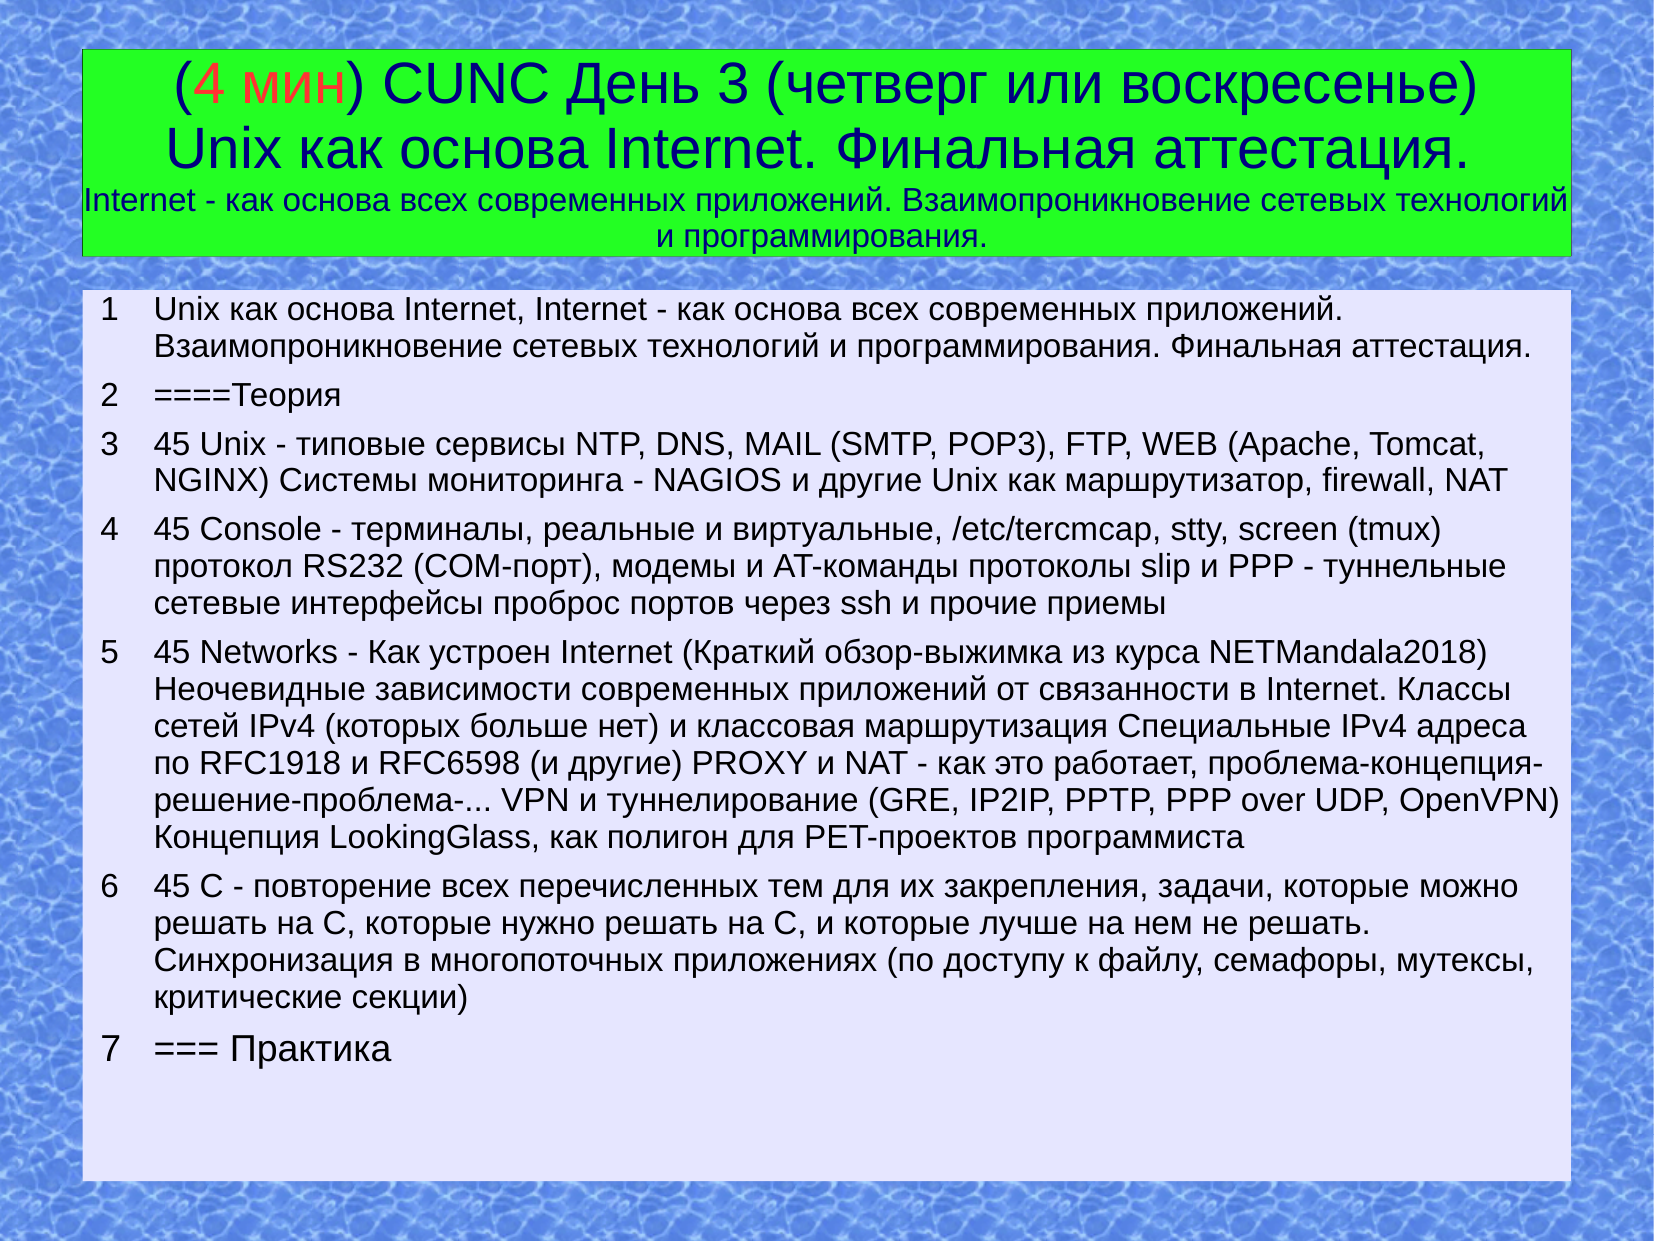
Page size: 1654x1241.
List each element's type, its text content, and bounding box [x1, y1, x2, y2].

picture [0, 0, 1654, 1241]
list Unix как основа Internet, Internet - как основа всех современных приложений. Взаимопроникновение сетевых технологий и программирования. Финальная аттестация. ====Теория 45 Unix - типовые сервисы NTP, DNS, MAIL (SMTP, POP3), FTP, WEB (Apache, Tomcat, NGINX) Системы мониторинга - NAGIOS и другие Unix как маршрутизатор, firewall, NAT 45 Console - терминалы, реальные и виртуальные, /etc/tercmcap, stty, screen (tmux) протокол RS232 (COM-порт), модемы и AT-команды протоколы slip и PPP - туннельные сетевые интерфейсы проброс портов через ssh и прочие приемы 45 Networks - Как устроен Internet (Краткий обзор-выжимка из курса NETMandala2018) Неочевидные зависимости современных приложений от связанности в Internet. Классы сетей IPv4 (которых больше нет) и классовая маршрутизация Специальные IPv4 адреса по RFC1918 и RFC6598 (и другие) PROXY и NAT - как это работает, проблема-концепция-решение-проблема-... VPN и туннелирование (GRE, IP2IP, PPTP, PPP over UDP, OpenVPN) Концепция LookingGlass, как полигон для PET-проектов программиста 45 С - повторение всех перечисленных тем для их закрепления, задачи, которые можно решать на C, которые нужно решать на C, и которые лучше на нем не решать. Синхронизация в многопоточных приложениях (по доступу к файлу, семафоры, мутексы, критические секции) === Практика [82, 290, 1571, 1182]
title (4 мин) CUNC День 3 (четверг или воскресенье) Unix как основа Internet. Финальная аттестация. Internet - как основа всех современных приложений. Взаимопроникновение сетевых технологий и программирования. [82, 49, 1571, 257]
